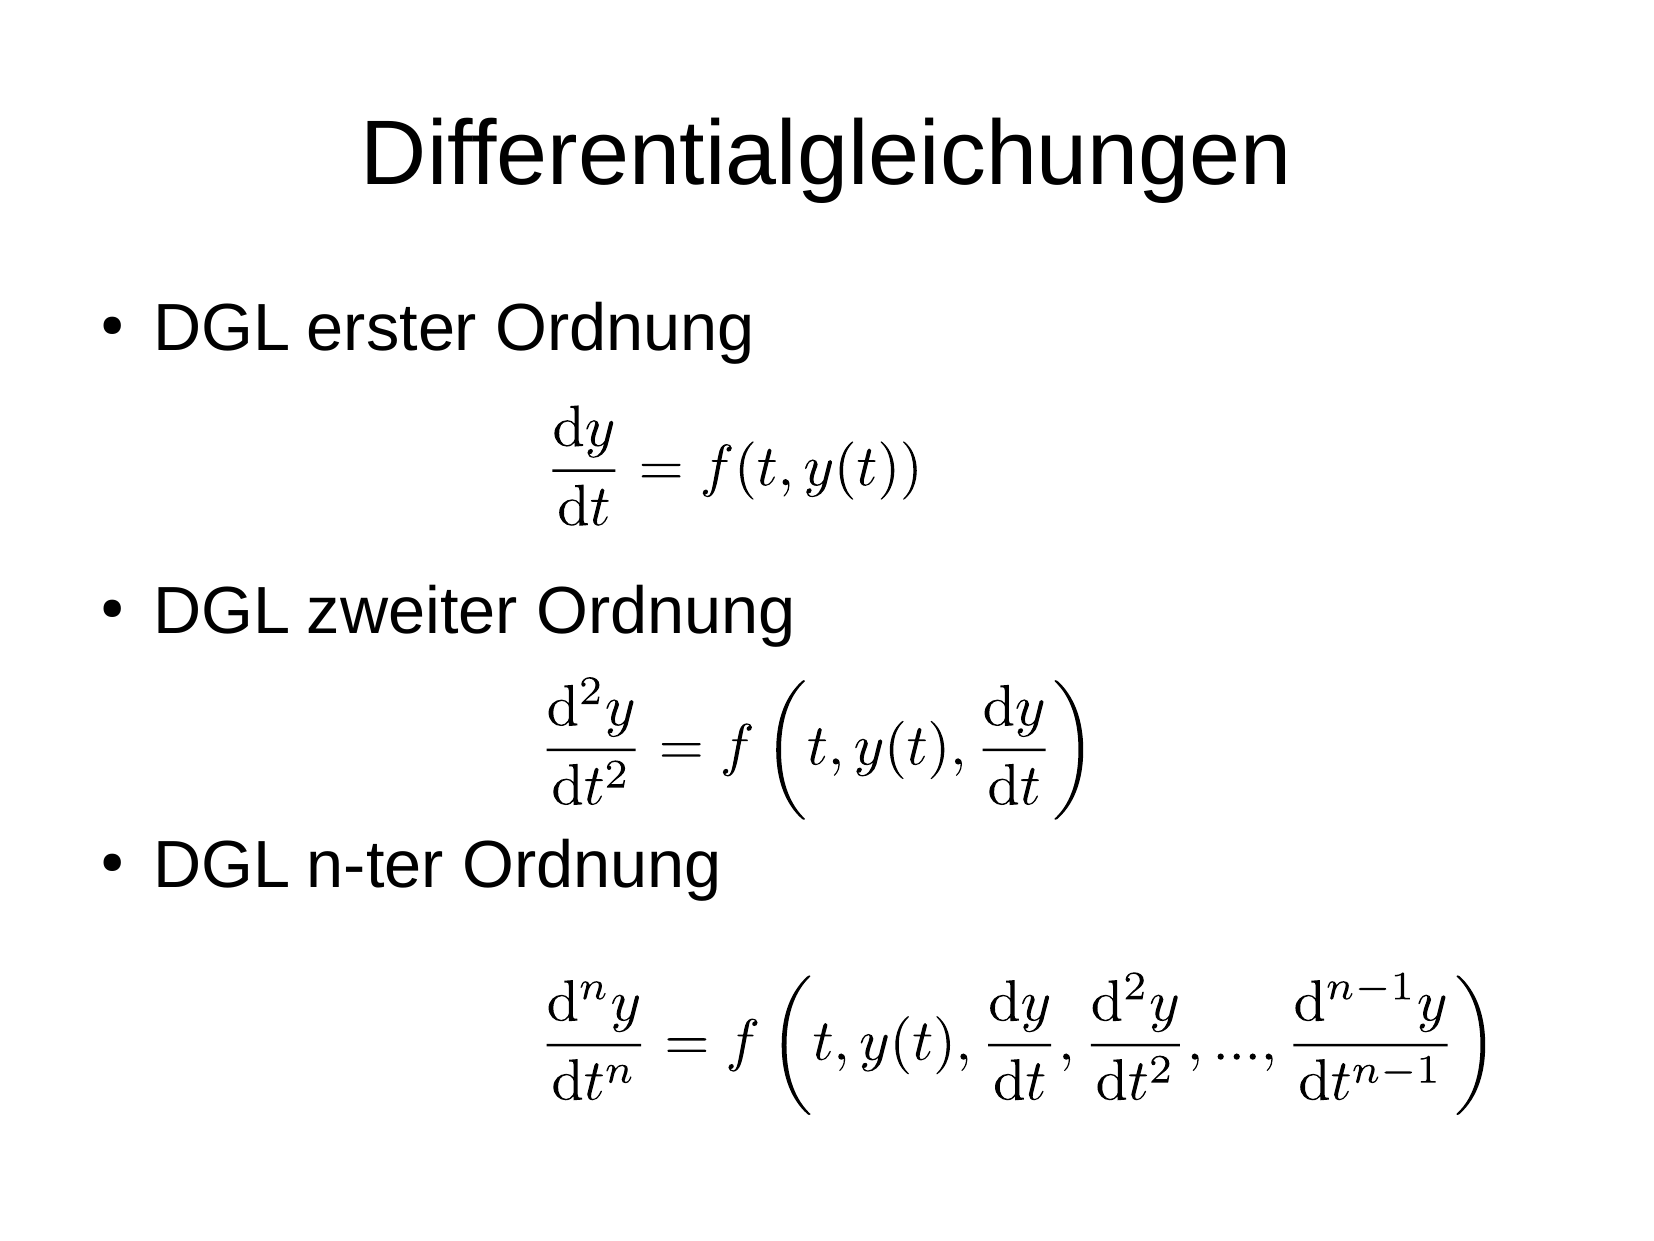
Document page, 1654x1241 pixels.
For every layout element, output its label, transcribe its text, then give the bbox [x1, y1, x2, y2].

text_box [546, 677, 1096, 820]
text_box [552, 405, 923, 526]
text_box [546, 972, 1498, 1115]
title Differentialgleichungen [82, 56, 1571, 250]
list DGL erster Ordnung DGL zweiter Ordnung DGL n-ter Ordnung [82, 290, 1571, 1094]
